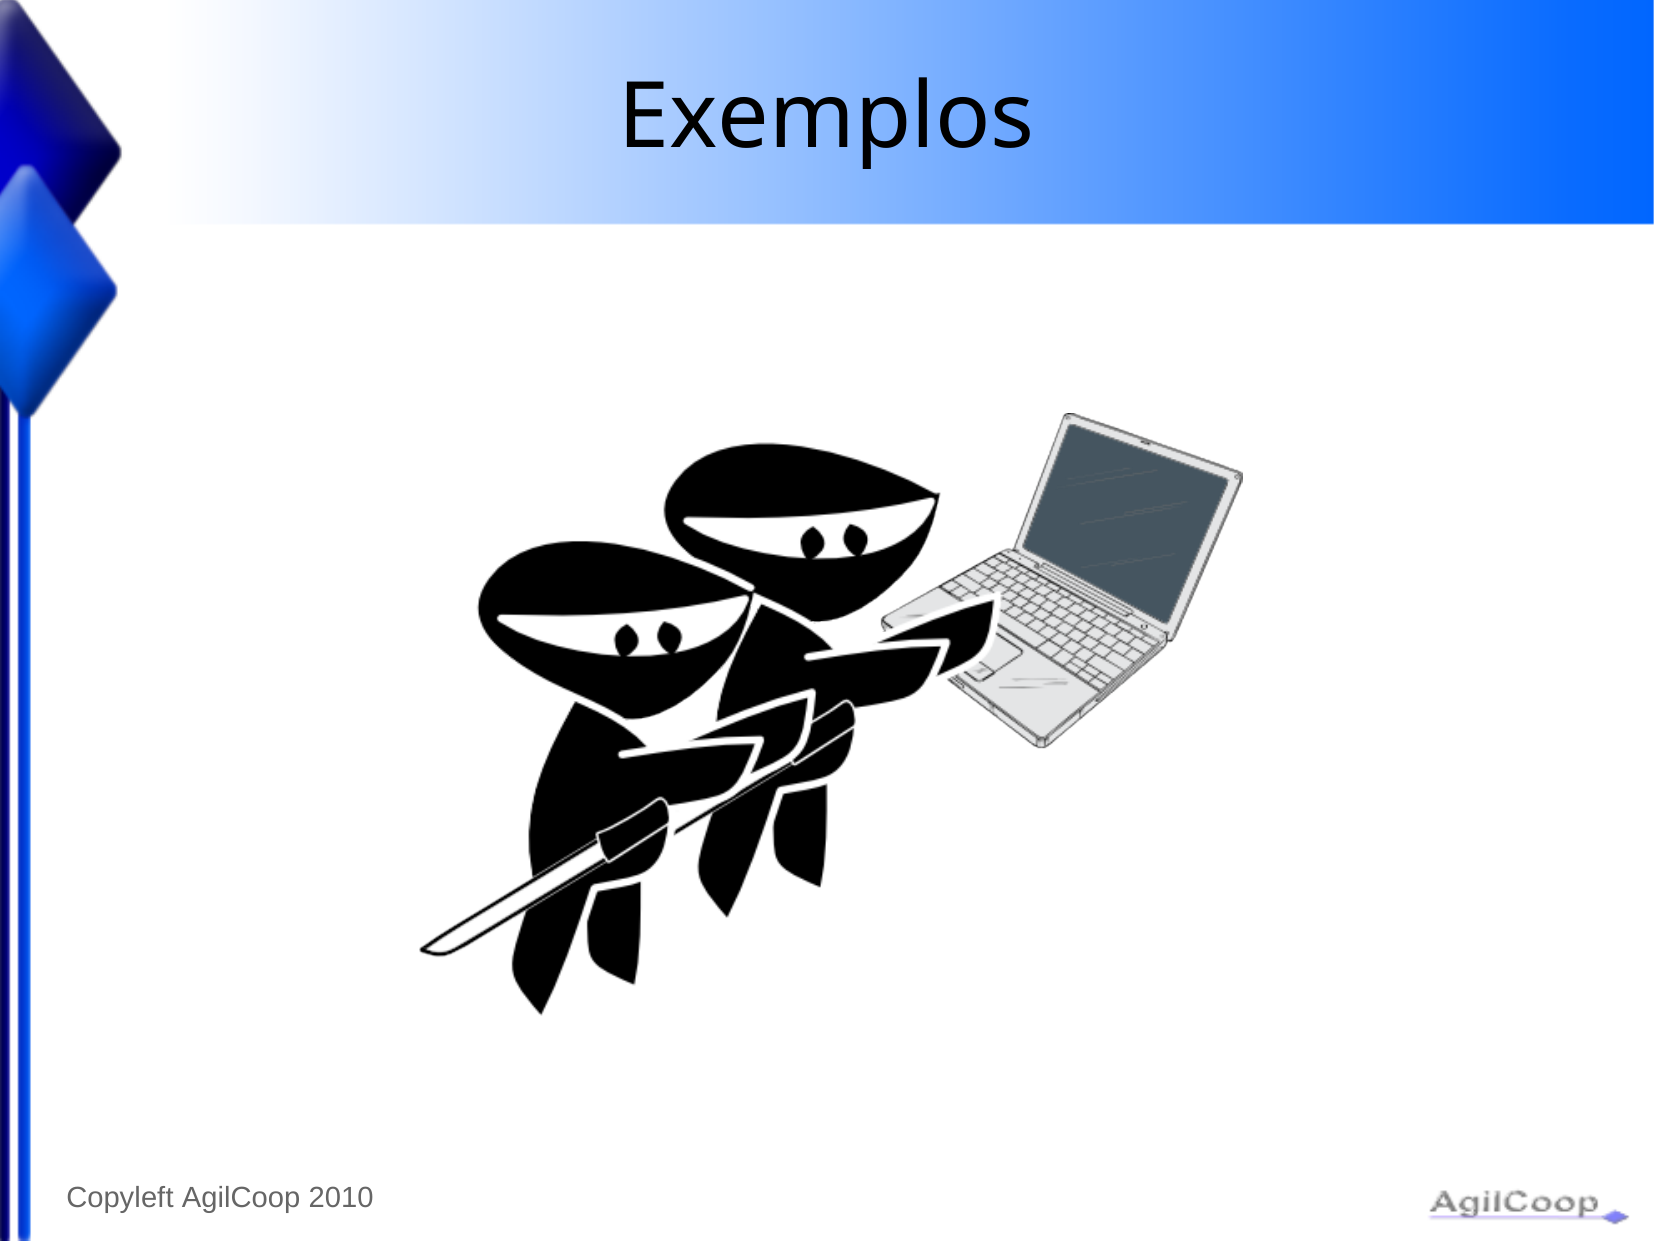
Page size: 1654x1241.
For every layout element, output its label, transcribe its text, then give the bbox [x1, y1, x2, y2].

title Exemplos [82, 8, 1571, 216]
picture [0, 0, 1654, 1241]
